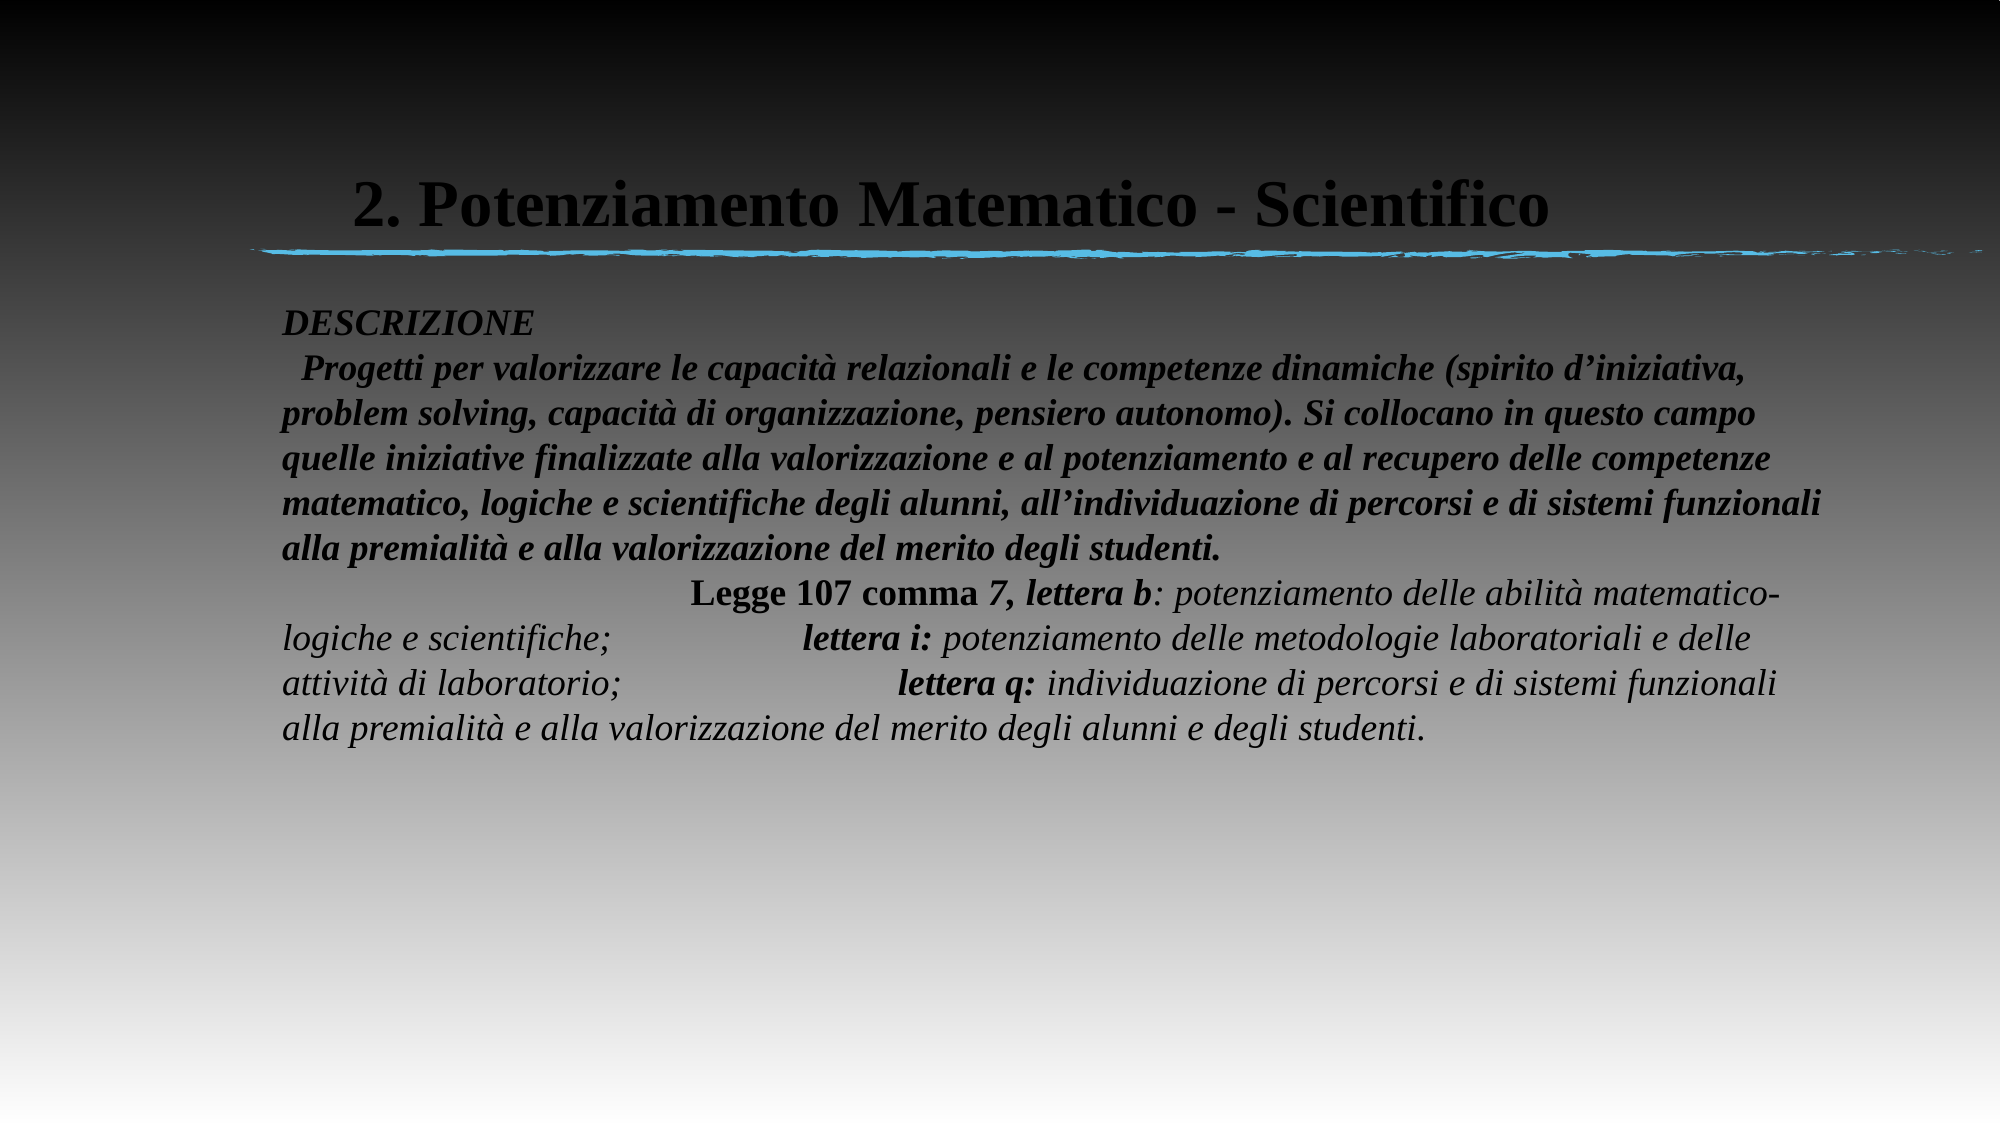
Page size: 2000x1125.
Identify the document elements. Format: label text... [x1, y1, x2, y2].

text_box 2. Potenziamento Matematico - Scientifico [172, 107, 1733, 248]
list DESCRIZIONE Progetti per valorizzare le capacità relazionali e le competenze dinamiche (spirito d’iniziativa, problem solving, capacità di organizzazione, pensiero autonomo). Si collocano in questo campo quelle iniziative finalizzate alla valorizzazione e al potenziamento e al recupero delle competenze matematico, logiche e scientifiche degli alunni, all’individuazione di percorsi e di sistemi funzionali alla premialità e alla valorizzazione del merito degli studenti. Legge 107 comma 7, lettera b: potenziamento delle abilità matematico-logiche e scientifiche; lettera i: potenziamento delle metodologie laboratoriali e delle attività di laboratorio; lettera q: individuazione di percorsi e di sistemi funzionali alla premialità e alla valorizzazione del merito degli alunni e degli studenti. [267, 290, 1845, 870]
title [167, 64, 1857, 289]
